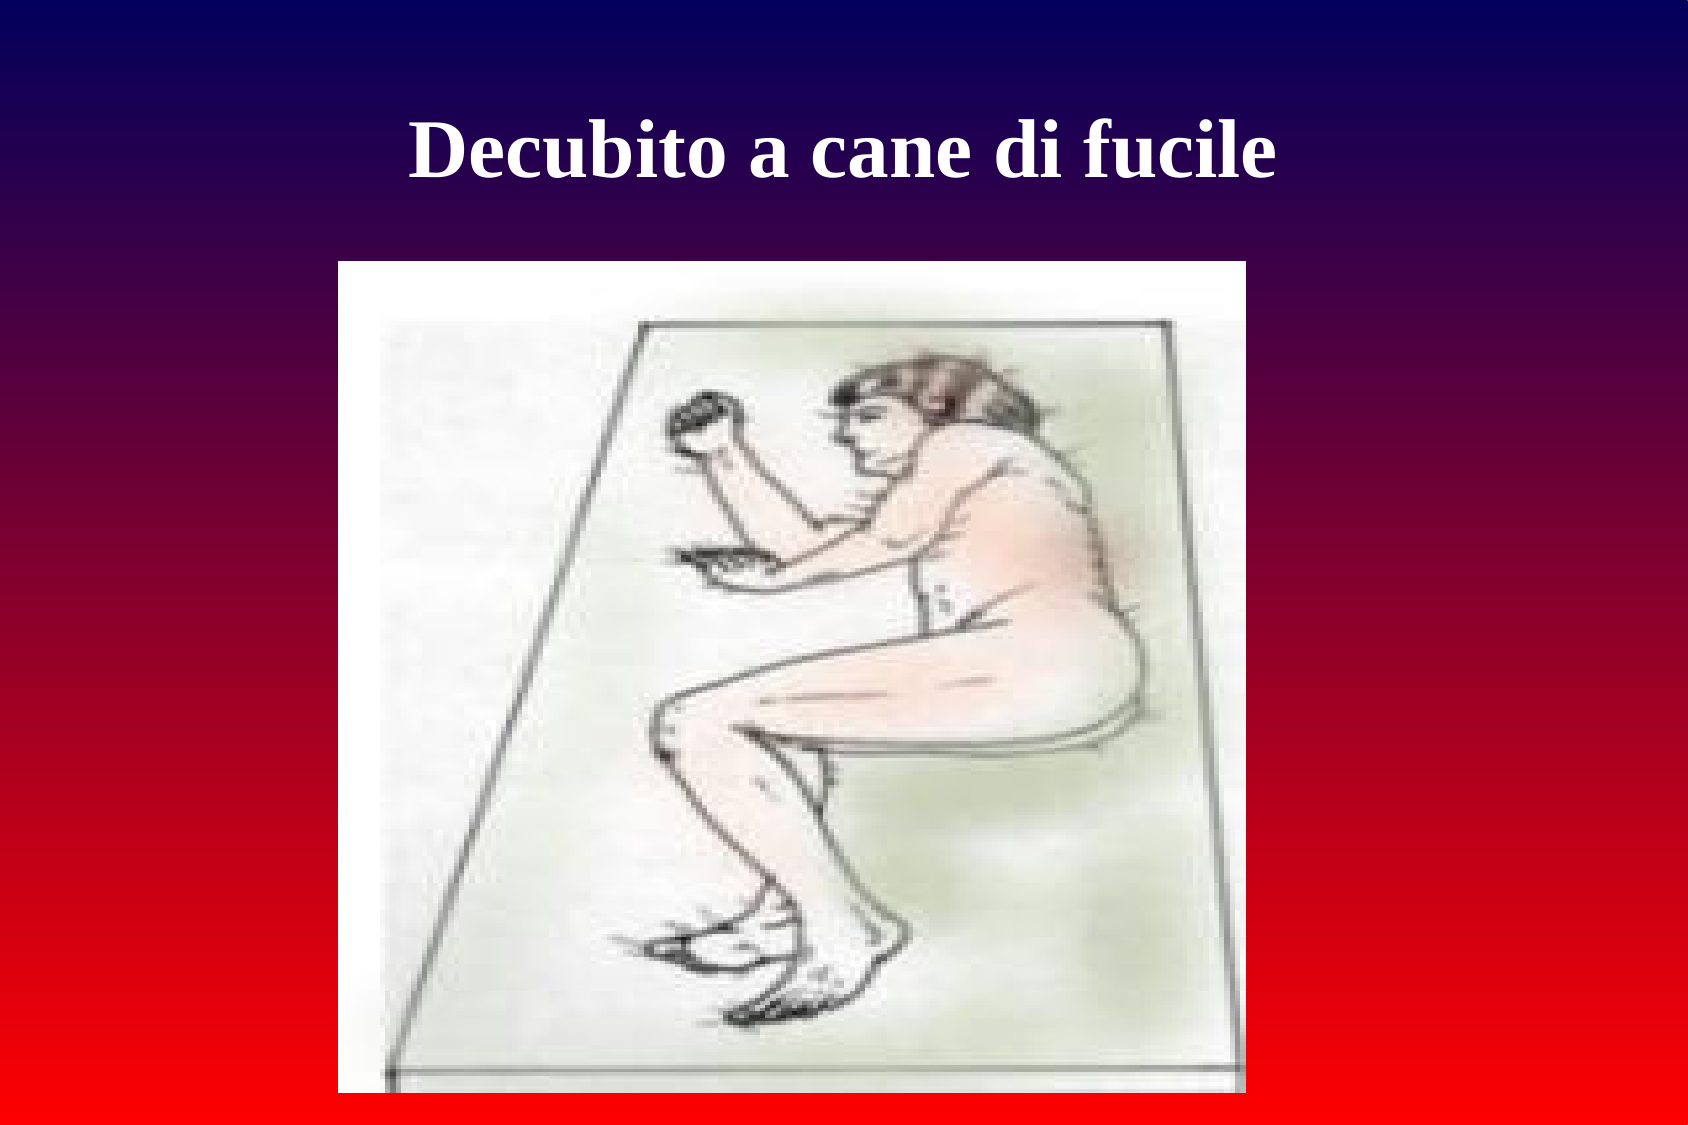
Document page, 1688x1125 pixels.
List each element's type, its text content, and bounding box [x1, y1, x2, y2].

picture [338, 261, 1246, 1093]
text_box Decubito a cane di fucile [126, 49, 1561, 238]
